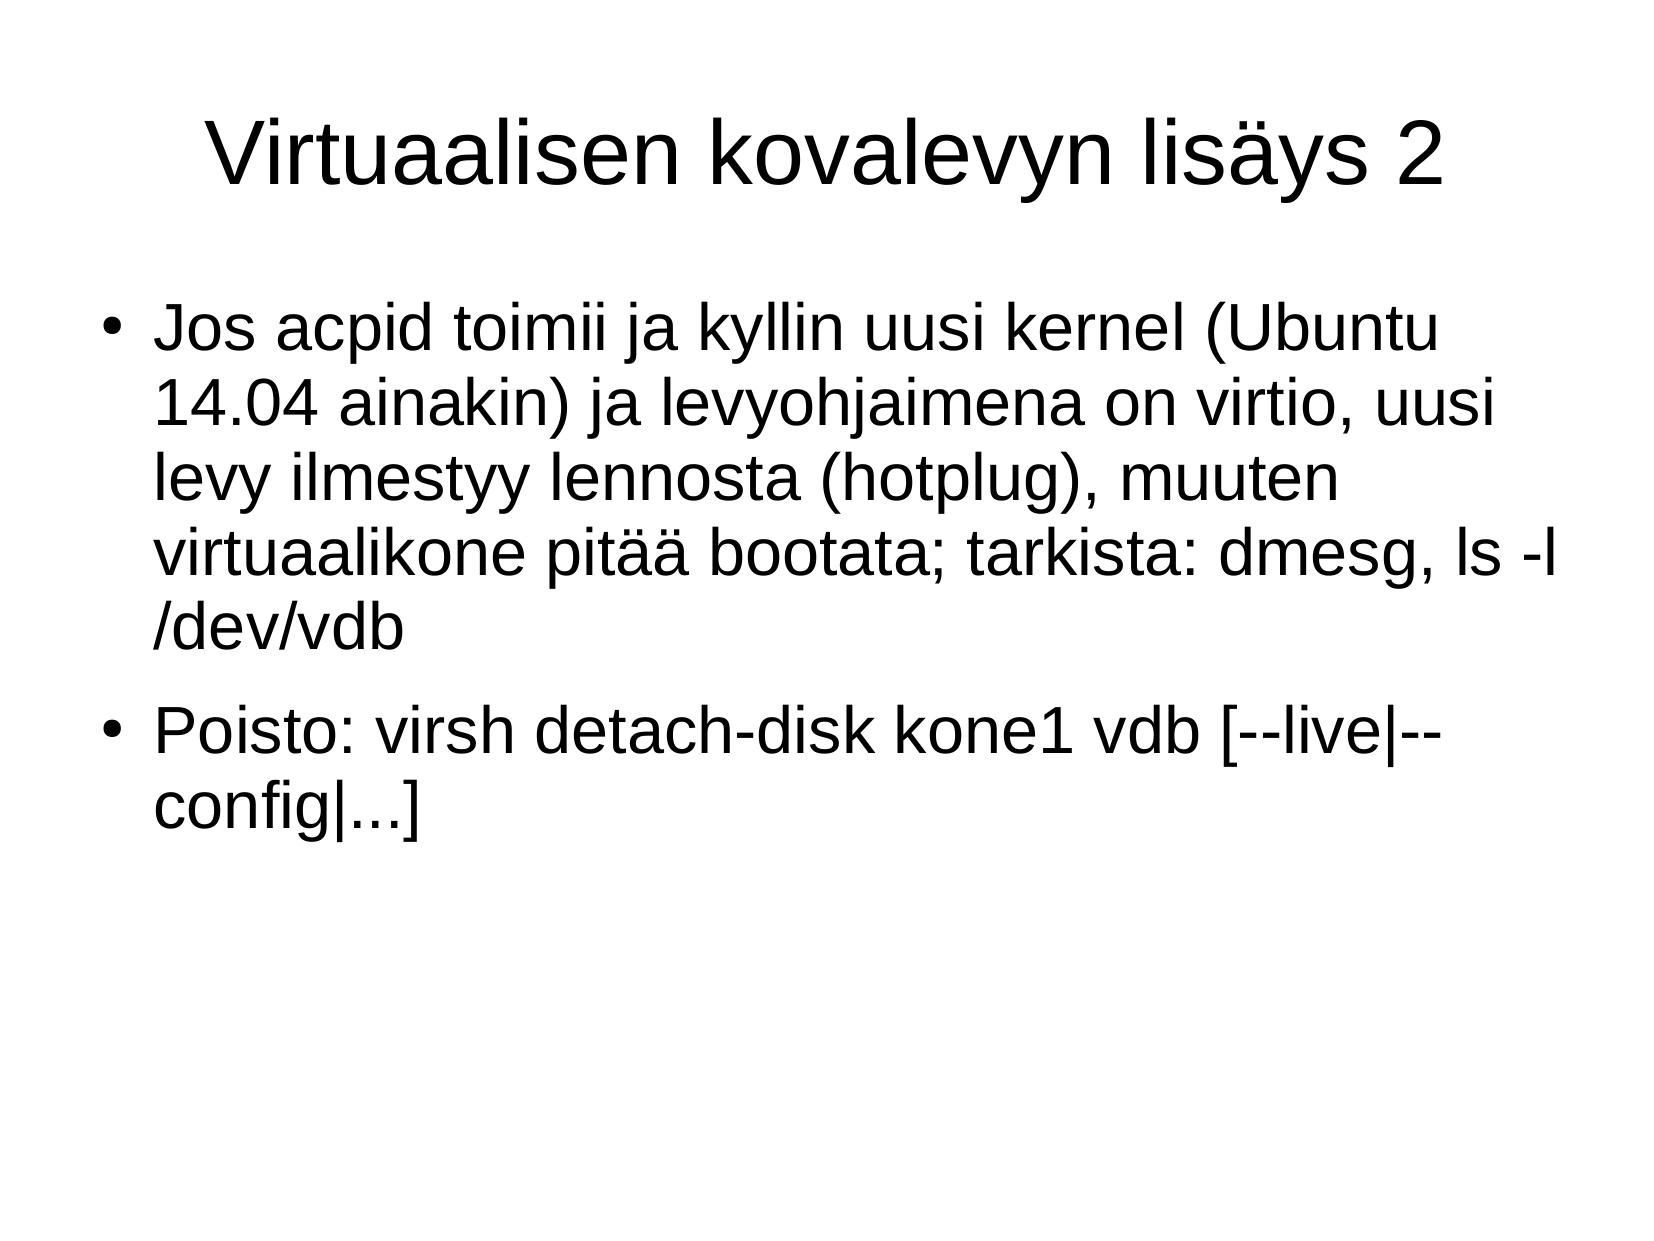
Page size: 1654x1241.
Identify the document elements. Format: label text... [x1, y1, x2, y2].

list Jos acpid toimii ja kyllin uusi kernel (Ubuntu 14.04 ainakin) ja levyohjaimena on virtio, uusi levy ilmestyy lennosta (hotplug), muuten virtuaalikone pitää bootata; tarkista: dmesg, ls -l /dev/vdb Poisto: virsh detach-disk kone1 vdb [--live|--config|...] [82, 290, 1571, 1010]
title Virtuaalisen kovalevyn lisäys 2 [82, 49, 1571, 257]
